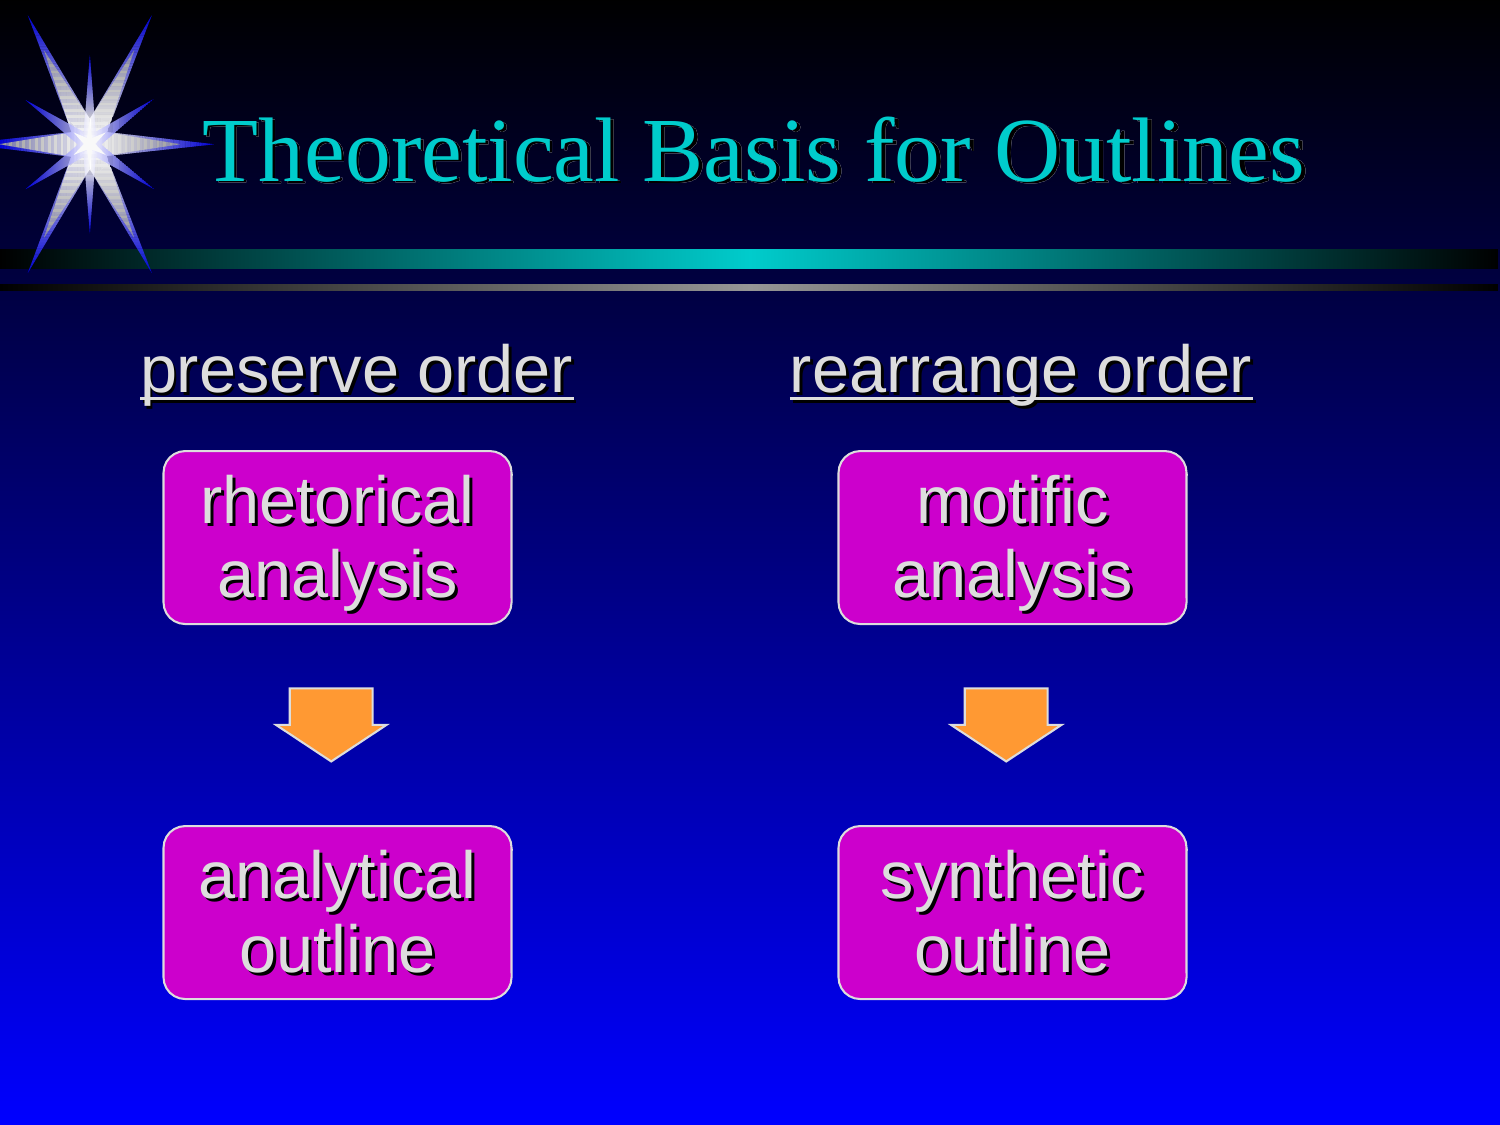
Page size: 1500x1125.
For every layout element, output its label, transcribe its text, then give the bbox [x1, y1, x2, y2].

text_box [276, 688, 387, 762]
title Theoretical Basis for Outlines [187, 56, 1463, 244]
text_box rhetorical analysis [163, 451, 512, 625]
text_box preserve order [124, 324, 675, 415]
text_box analytical outline [163, 826, 512, 1000]
text_box motific analysis [838, 451, 1187, 625]
text_box synthetic outline [838, 826, 1187, 1000]
text_box [951, 688, 1062, 762]
text_box rearrange order [774, 324, 1275, 415]
